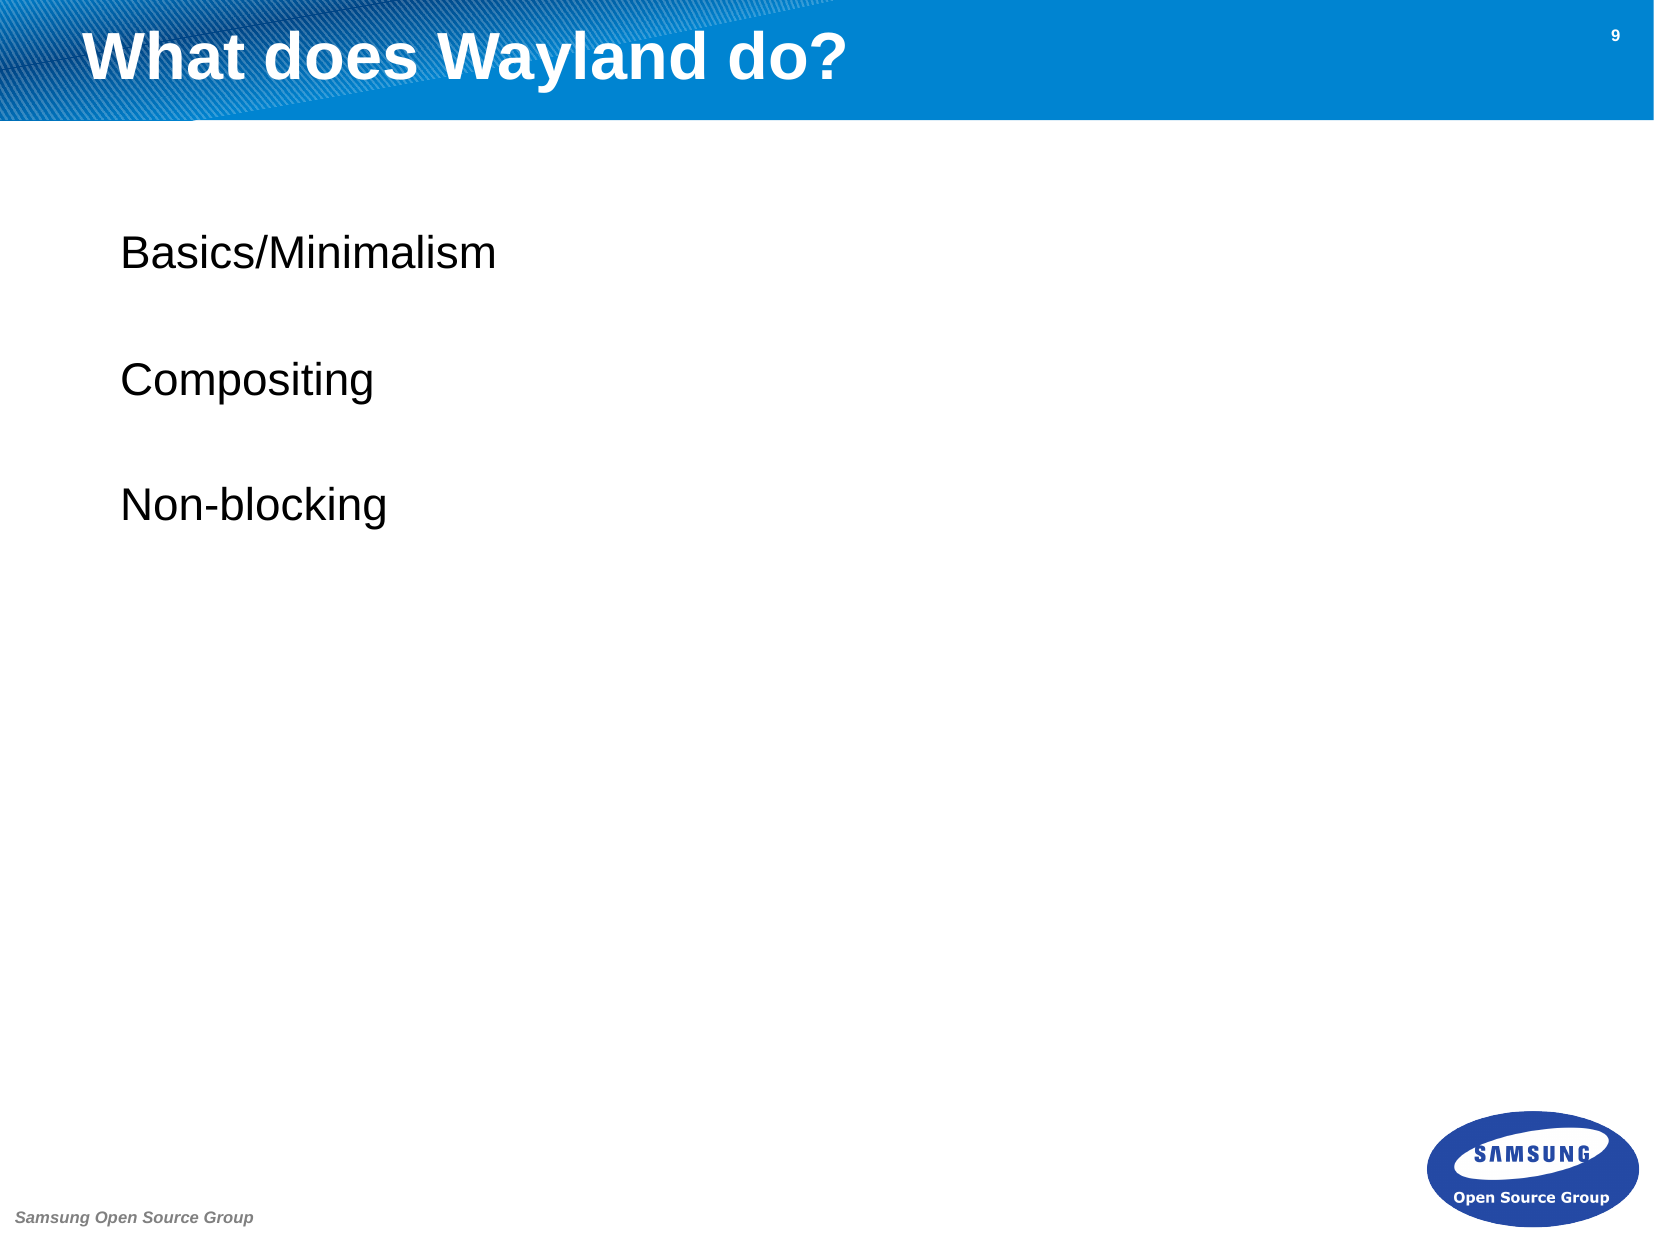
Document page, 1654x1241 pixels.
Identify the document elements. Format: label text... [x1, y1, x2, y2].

list Basics/Minimalism Compositing Non-blocking [90, 225, 1545, 945]
title What does Wayland do? [82, 15, 1570, 100]
picture [1425, 1109, 1641, 1230]
